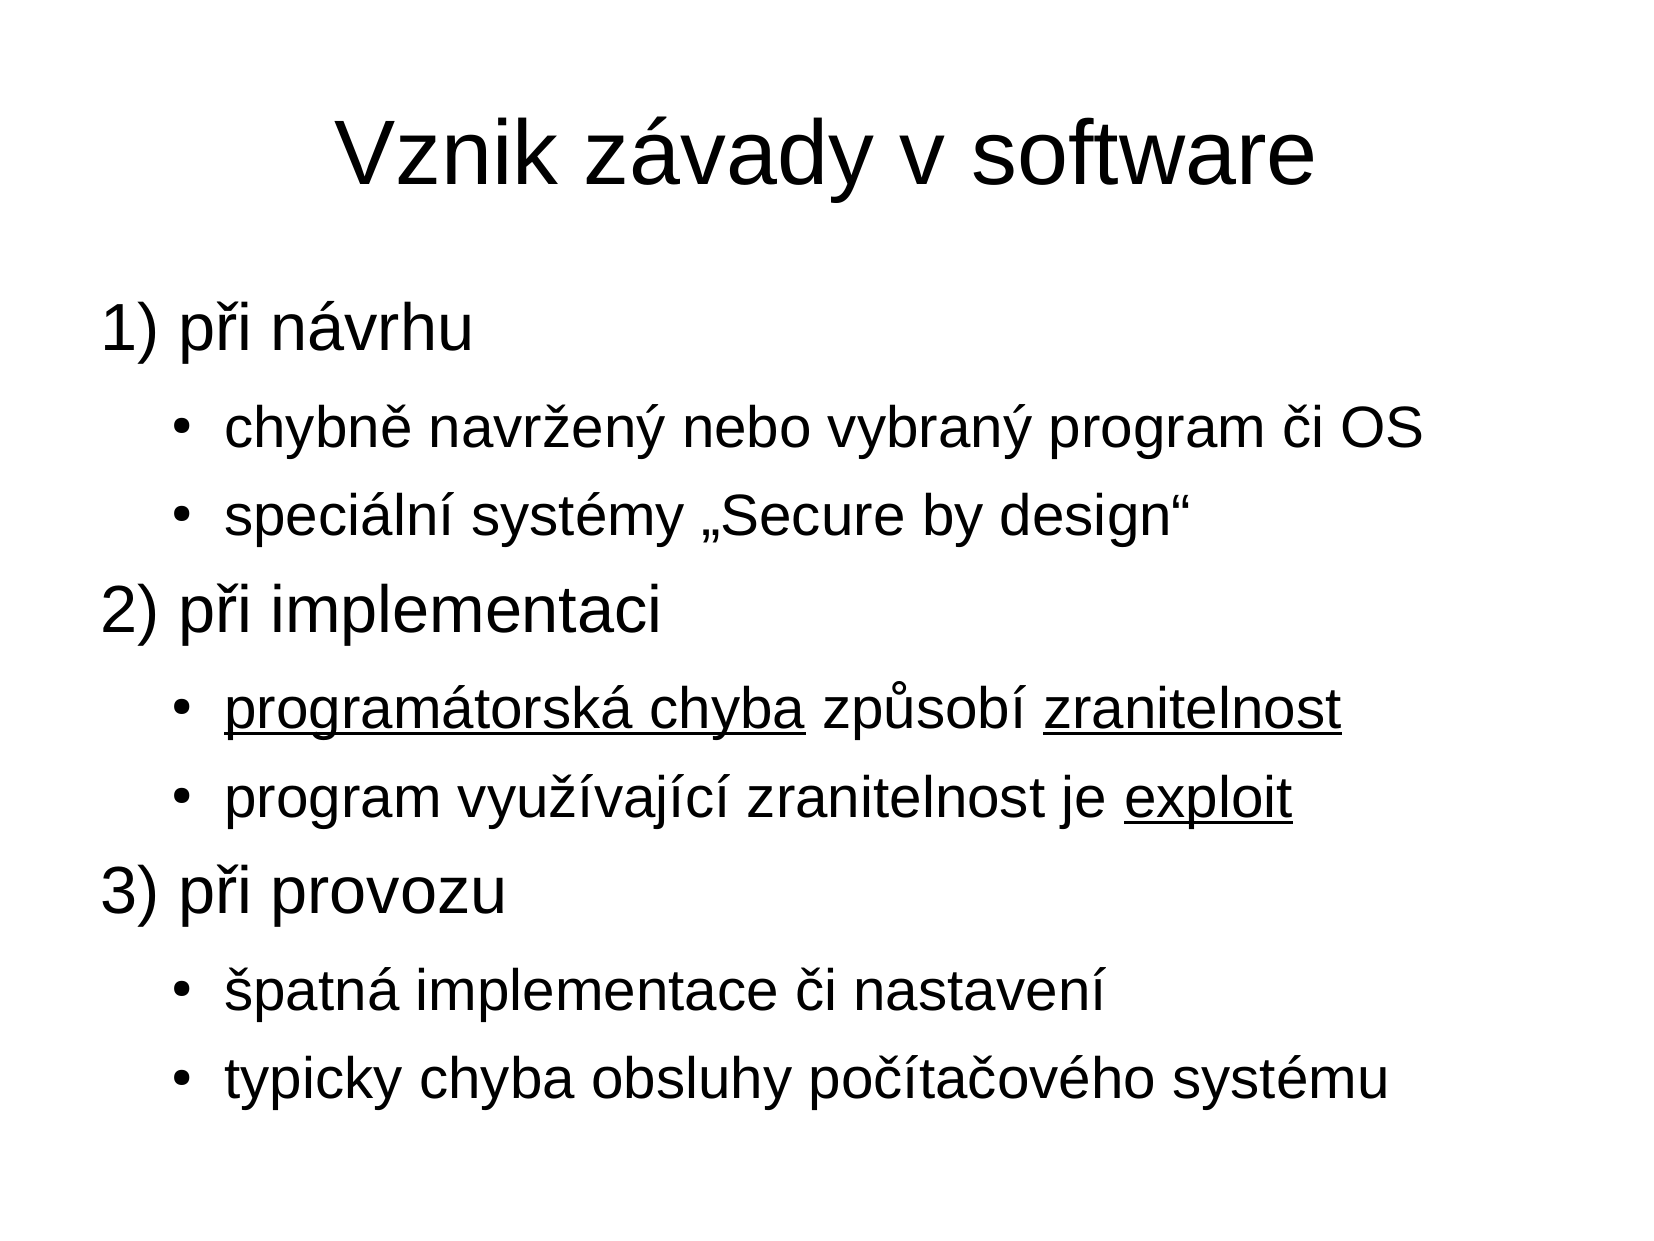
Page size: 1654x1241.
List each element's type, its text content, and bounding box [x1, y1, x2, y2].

title Vznik závady v software [82, 56, 1571, 250]
list při návrhu chybně navržený nebo vybraný program či OS speciální systémy „Secure by design“ při implementaci programátorská chyba způsobí zranitelnost program využívající zranitelnost je exploit při provozu špatná implementace či nastavení typicky chyba obsluhy počítačového systému [82, 290, 1571, 1112]
